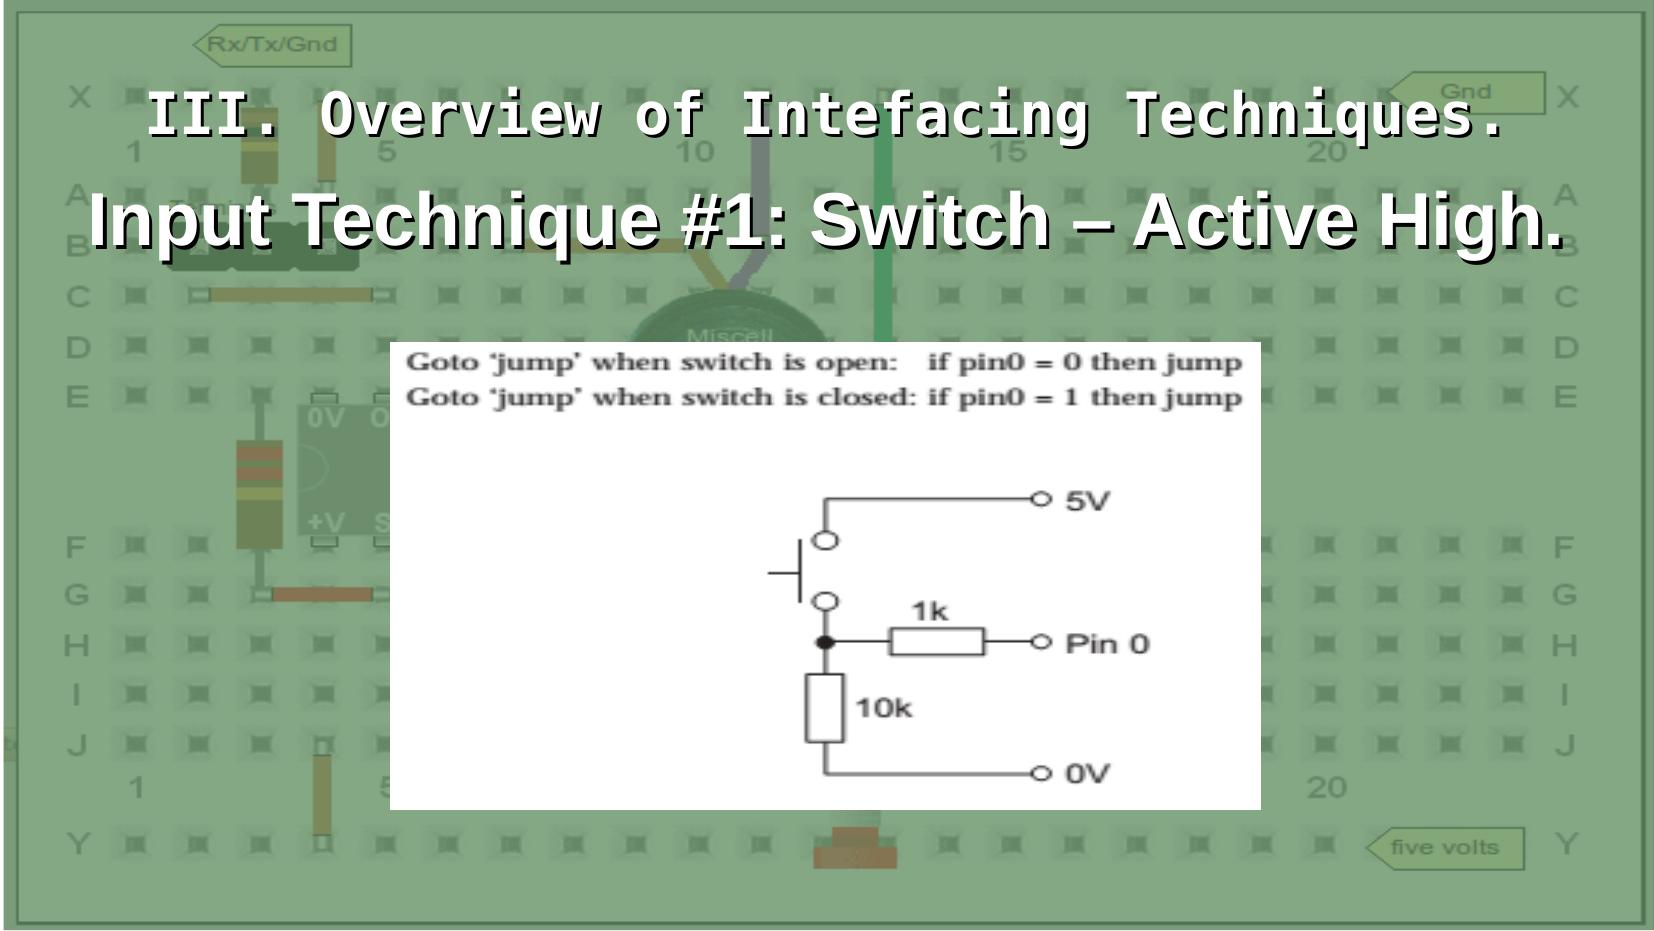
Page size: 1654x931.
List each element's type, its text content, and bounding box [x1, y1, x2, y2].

text_box [71, 287, 1561, 827]
subtitle Input Technique #1: Switch – Active High. [82, 177, 1571, 901]
title III. Overview of Intefacing Techniques. [82, 28, 1571, 177]
picture [3, 0, 1654, 931]
